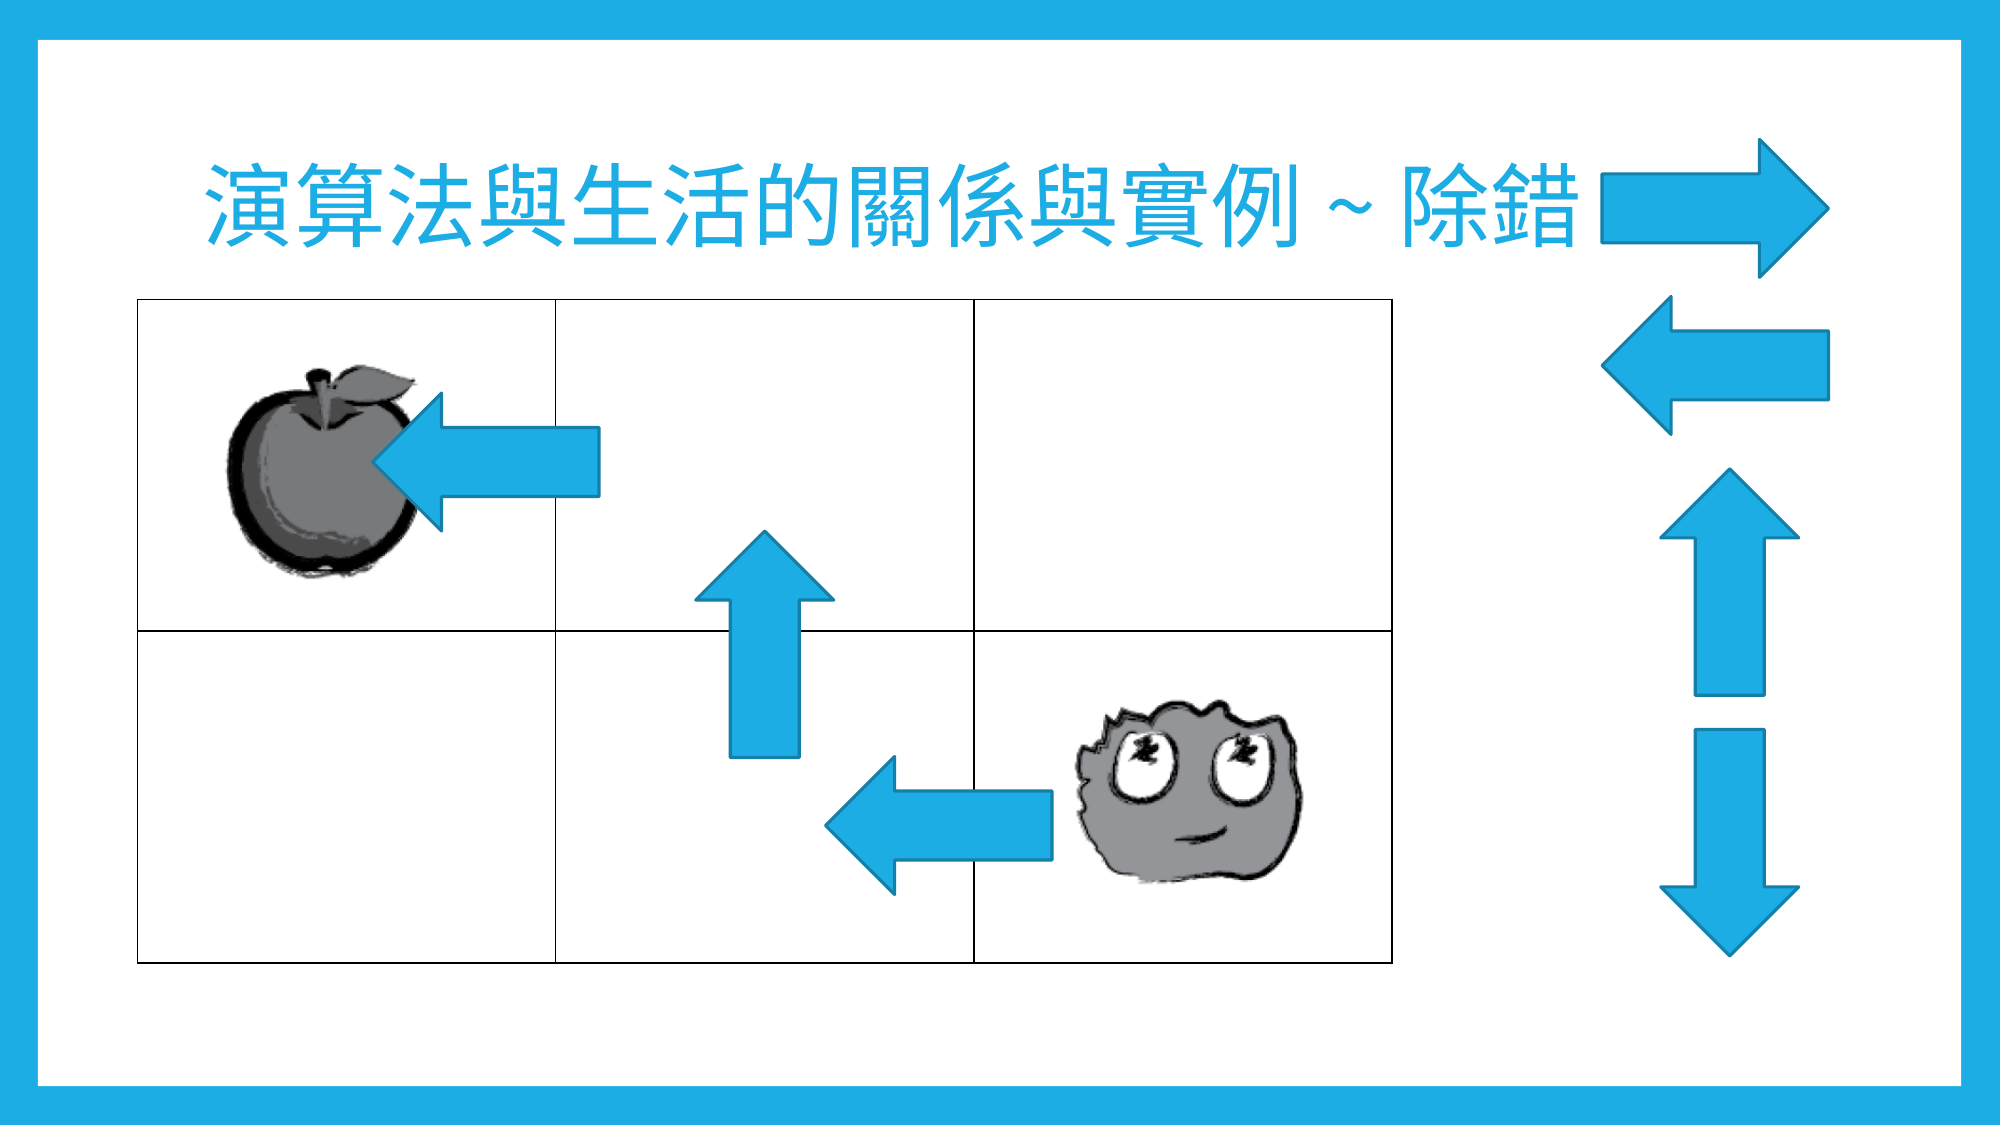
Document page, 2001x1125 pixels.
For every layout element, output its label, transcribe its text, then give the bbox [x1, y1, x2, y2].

table_header [556, 300, 973, 630]
text_box [1601, 139, 1829, 278]
table_header [975, 300, 1391, 630]
text_box [372, 393, 599, 532]
picture [209, 353, 447, 585]
text_box [1602, 296, 1829, 435]
table_cell [138, 632, 555, 962]
table_header [138, 300, 555, 630]
text_box [1660, 729, 1799, 956]
picture [1073, 669, 1307, 895]
text_box [695, 531, 834, 758]
title 演算法與生活的關係與實例~除錯 [187, 99, 1808, 323]
text_box [825, 756, 1053, 895]
table_cell [975, 632, 1391, 962]
text_box [1660, 468, 1799, 696]
table_cell [556, 632, 973, 962]
